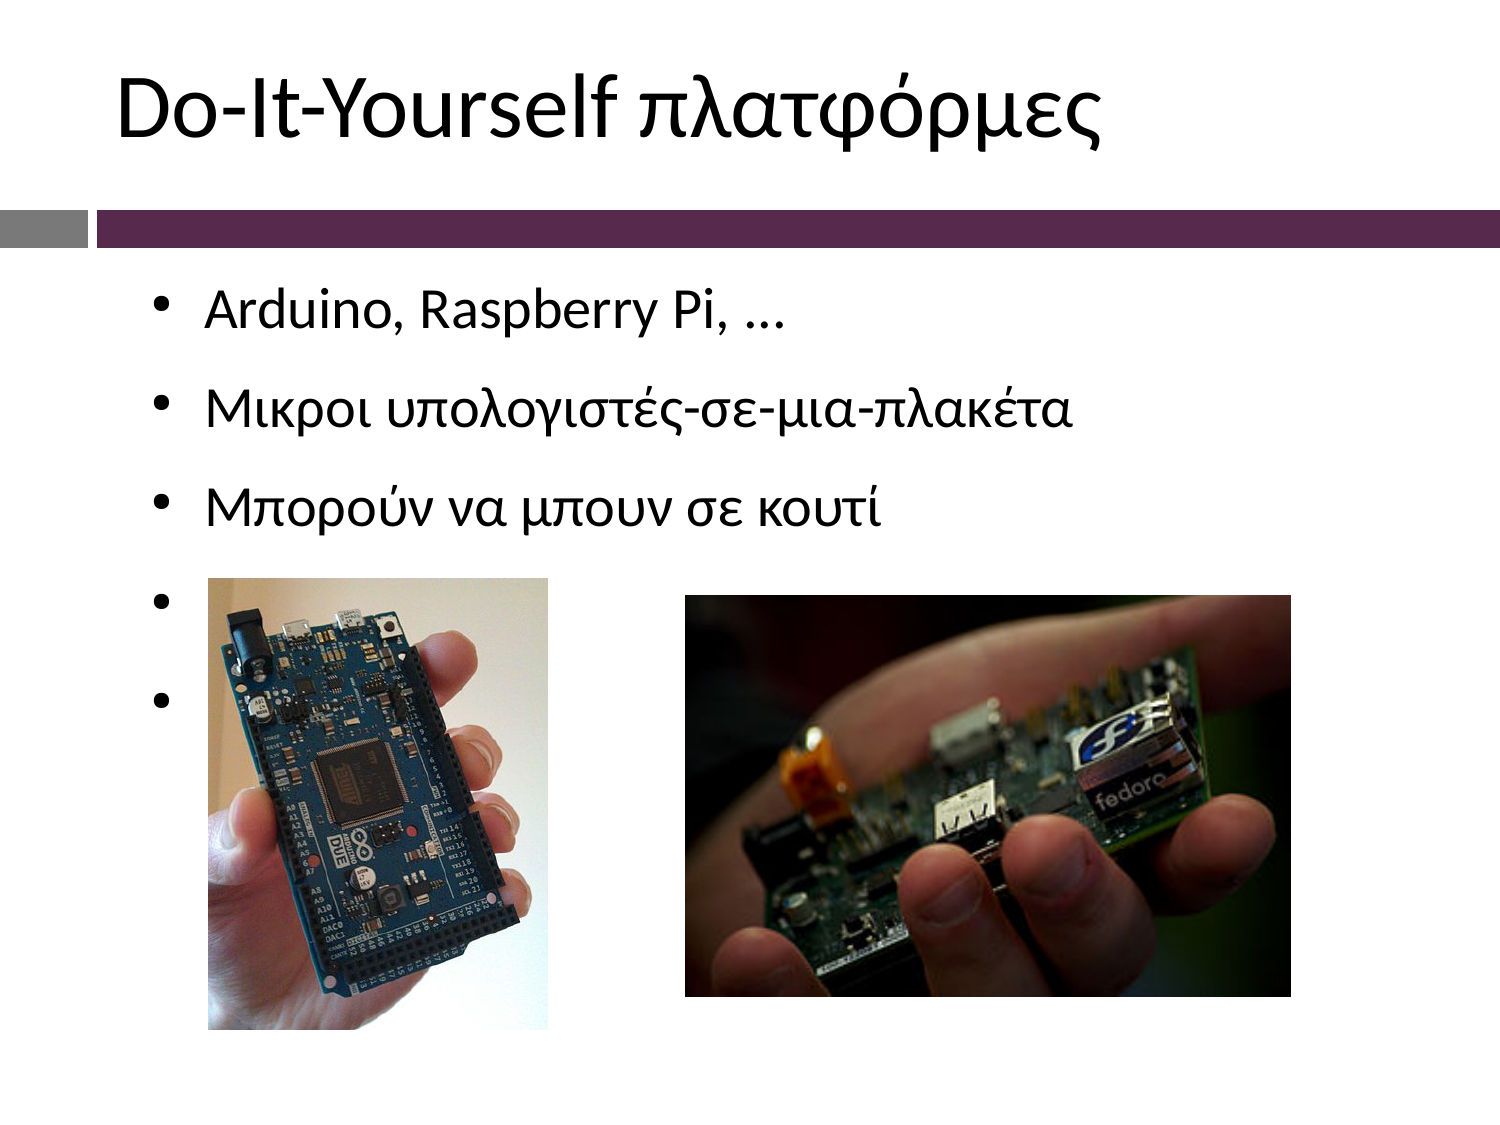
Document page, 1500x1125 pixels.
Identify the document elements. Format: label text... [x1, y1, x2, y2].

list Arduino, Raspberry Pi, ... Μικροι υπολογιστές-σε-μια-πλακέτα Μπορούν να μπουν σε κουτί [100, 262, 1438, 1000]
picture [685, 595, 1291, 997]
title Do-It-Yourself πλατφόρμες [100, 19, 1438, 182]
picture [208, 578, 548, 1030]
